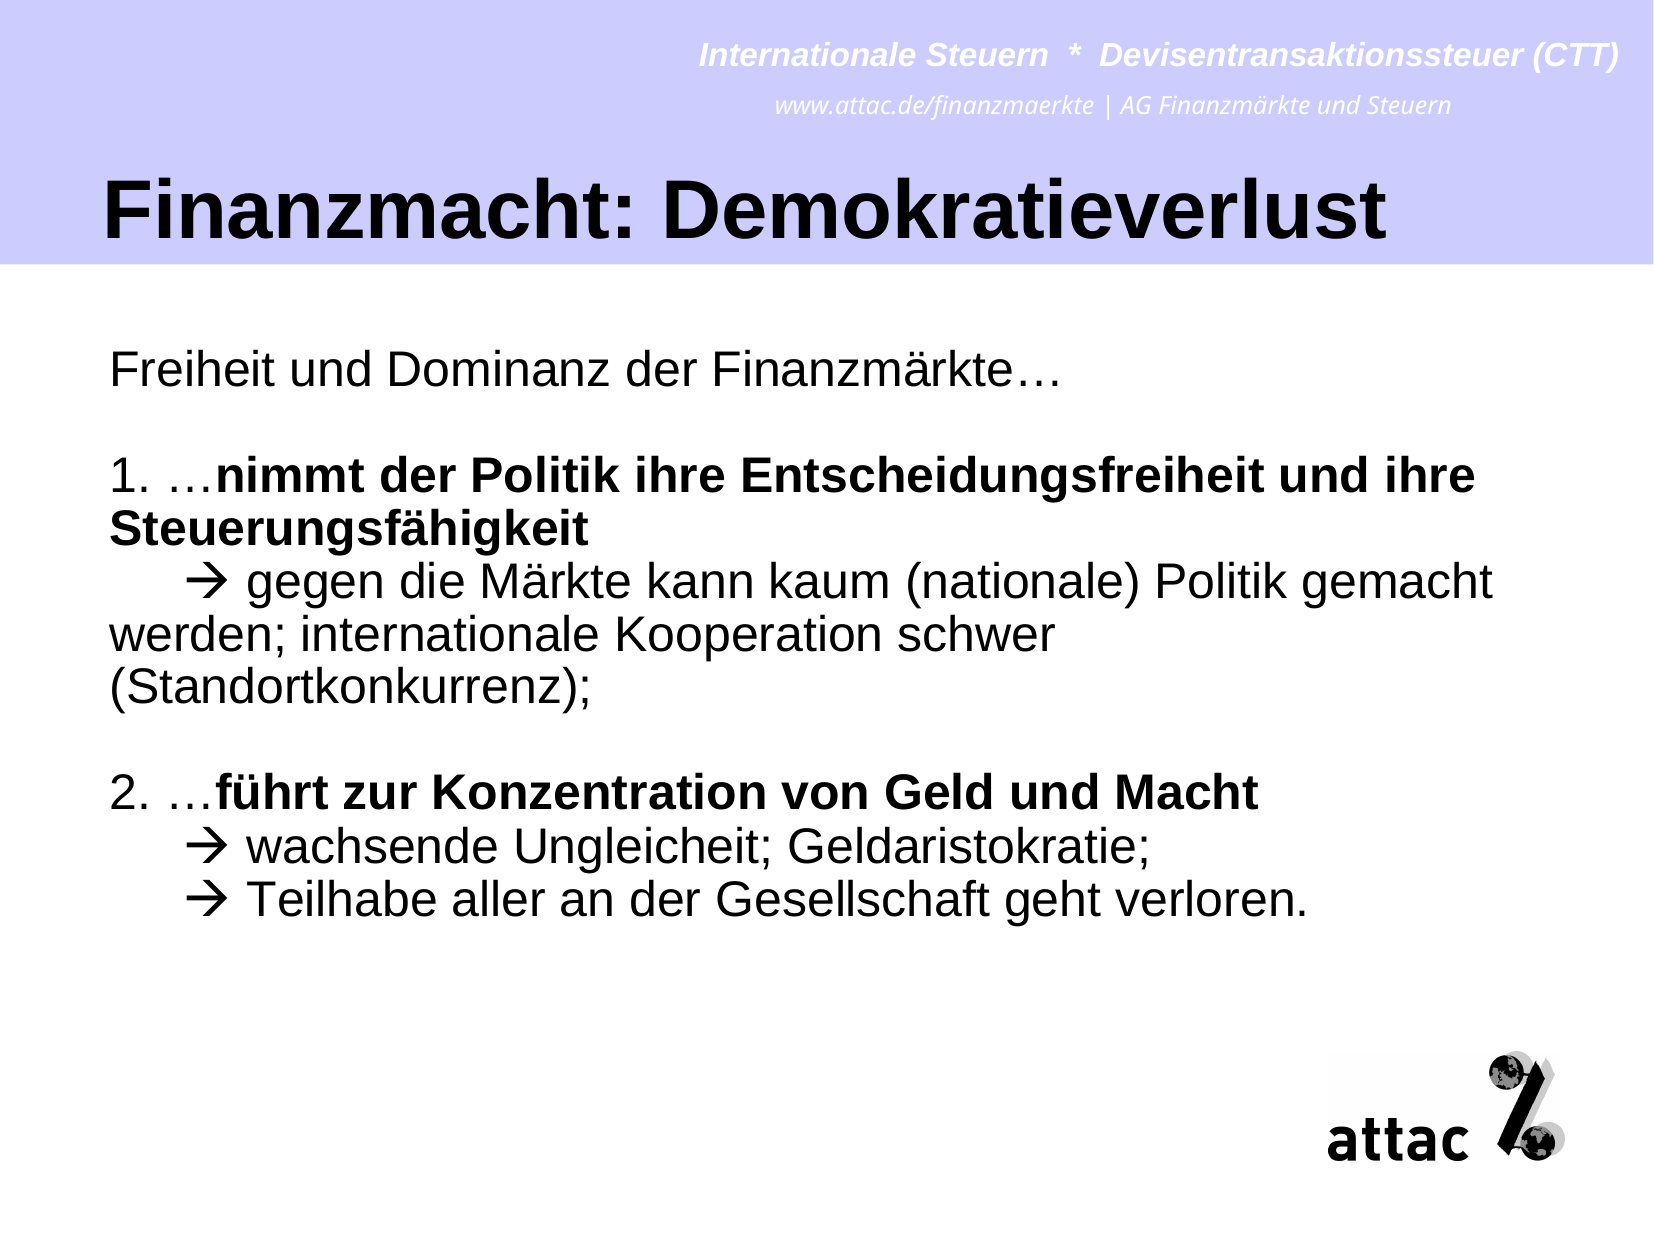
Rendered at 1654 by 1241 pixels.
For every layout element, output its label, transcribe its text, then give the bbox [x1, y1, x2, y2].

text_box www.attac.de/finanzmaerkte | AG Finanzmärkte und Steuern [759, 76, 1534, 131]
text_box Internationale Steuern * Devisentransaktionssteuer (CTT) [665, 38, 1654, 74]
picture [1328, 1051, 1565, 1161]
text_box Finanzmacht: Demokratieverlust [87, 178, 1595, 260]
text_box Freiheit und Dominanz der Finanzmärkte… 1. …nimmt der Politik ihre Entscheidungsfreiheit und ihre Steuerungsfähigkeit  gegen die Märkte kann kaum (nationale) Politik gemacht werden; internationale Kooperation schwer (Standortkonkurrenz); 2. …führt zur Konzentration von Geld und Macht  wachsende Ungleicheit; Geldaristokratie;  Teilhabe aller an der Gesellschaft geht verloren. [94, 336, 1595, 935]
text_box [0, 0, 1654, 265]
